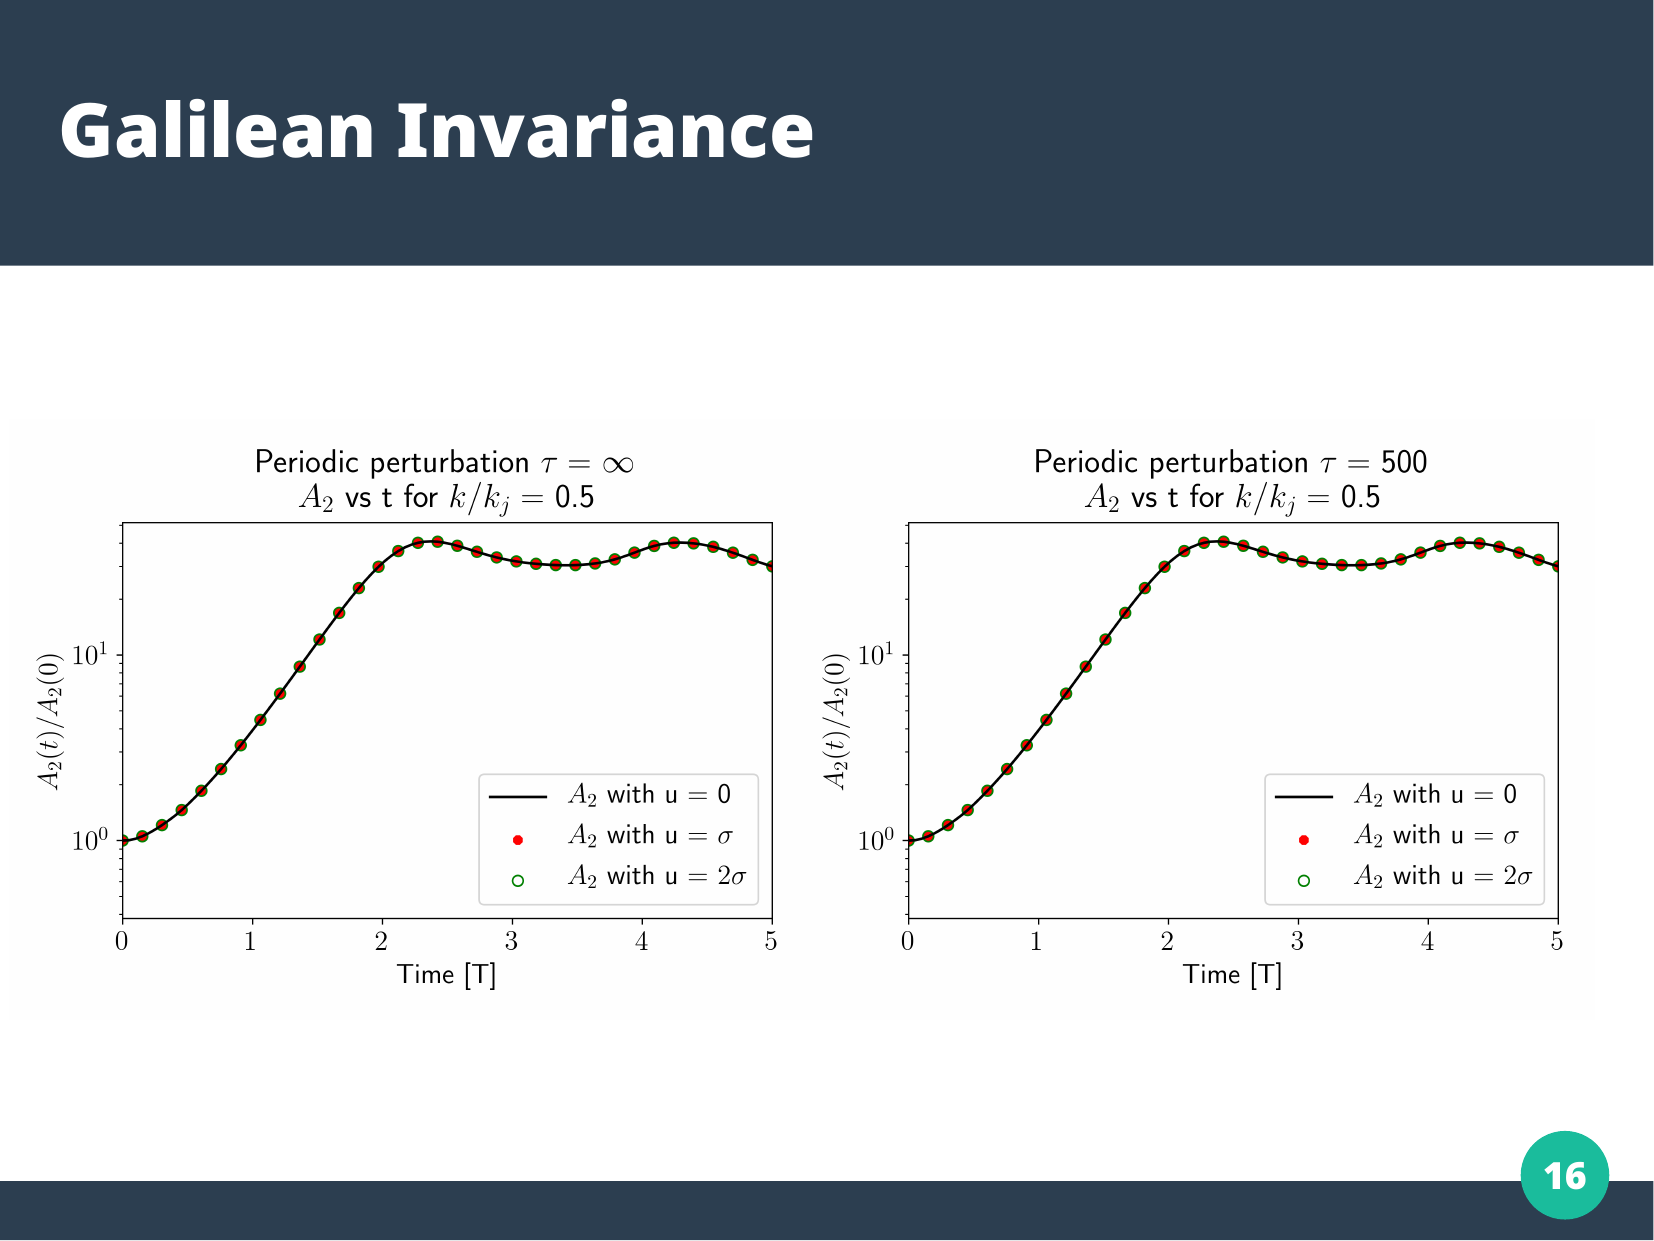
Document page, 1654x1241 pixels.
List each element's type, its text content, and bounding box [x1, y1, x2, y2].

title Galilean Invariance [59, 49, 1595, 207]
picture [9, 419, 1595, 1020]
